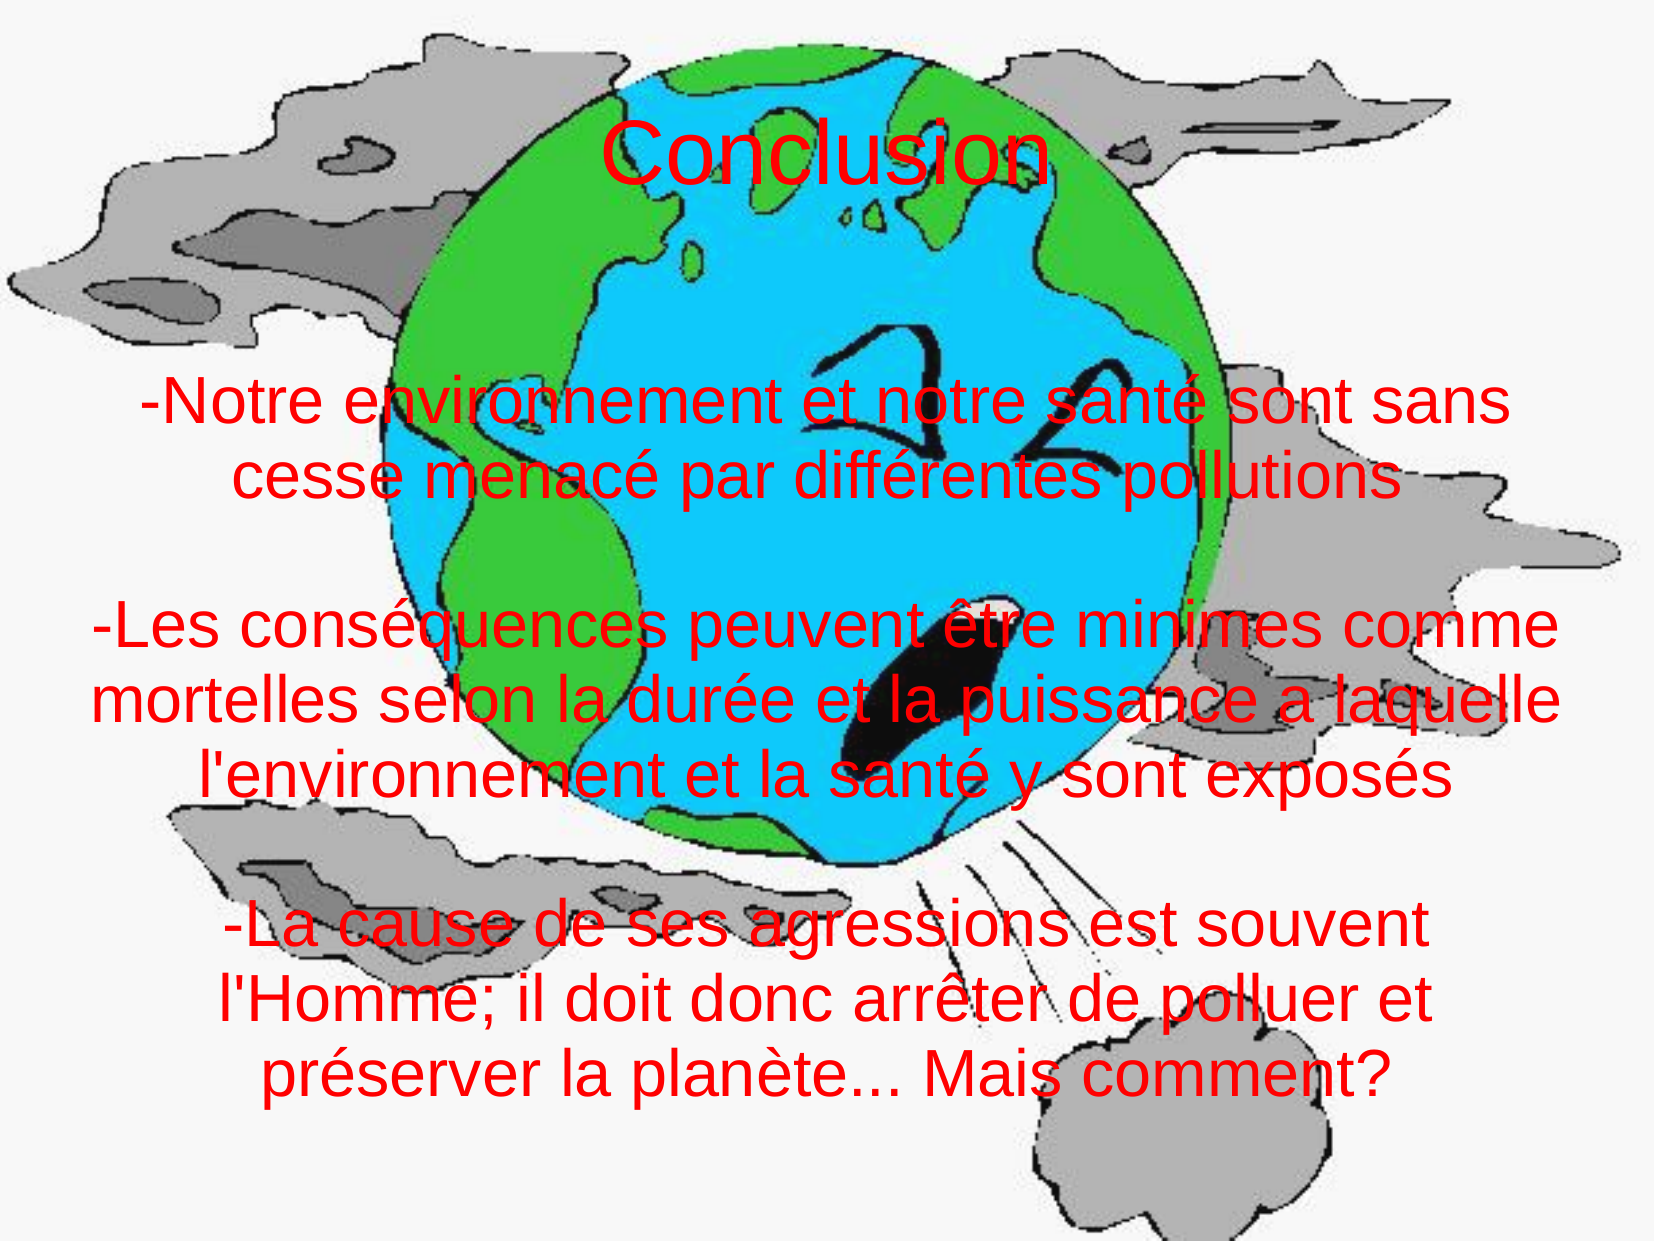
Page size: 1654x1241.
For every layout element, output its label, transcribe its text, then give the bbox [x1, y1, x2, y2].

picture [0, 0, 1654, 1241]
title Conclusion [82, 49, 1571, 257]
subtitle -Notre environnement et notre santé sont sans cesse menacé par différentes pollutions -Les conséquences peuvent être minimes comme mortelles selon la durée et la puissance a laquelle l'environnement et la santé y sont exposés -La cause de ses agressions est souvent l'Homme; il doit donc arrêter de polluer et préserver la planète... Mais comment? [82, 288, 1571, 1111]
